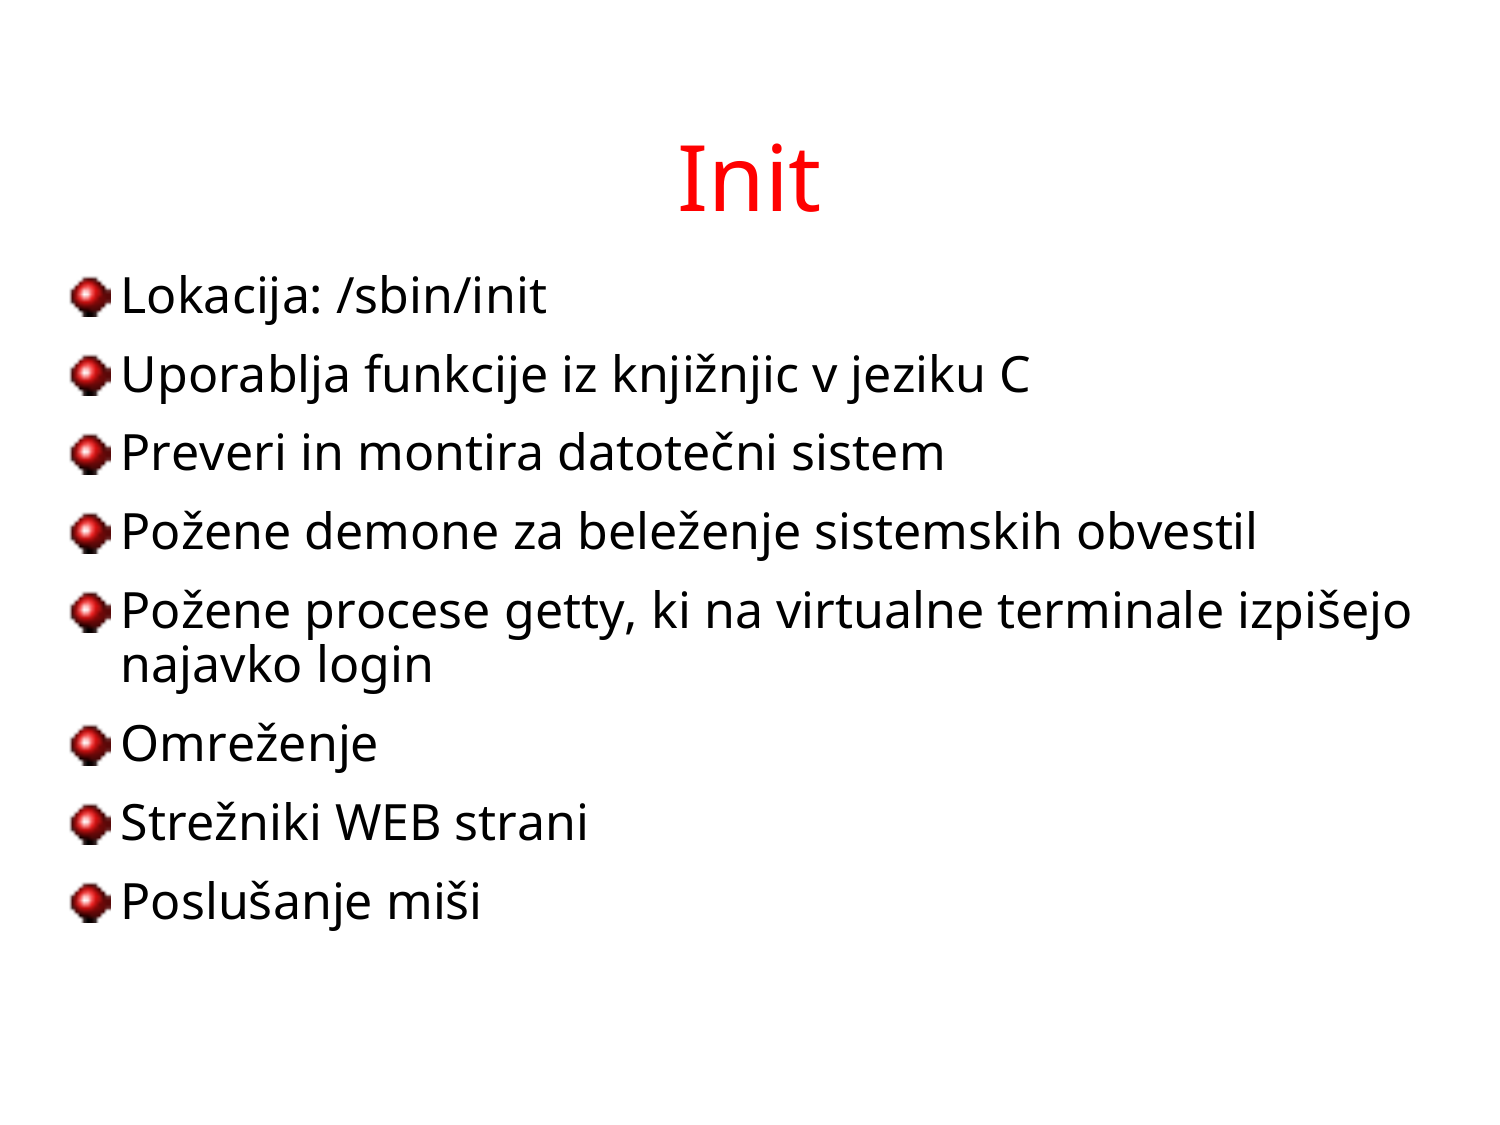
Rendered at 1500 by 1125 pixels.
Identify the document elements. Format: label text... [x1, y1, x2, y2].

title Init [49, 112, 1451, 238]
list Lokacija: /sbin/init Uporablja funkcije iz knjižnjic v jeziku C Preveri in montira datotečni sistem Požene demone za beleženje sistemskih obvestil Požene procese getty, ki na virtualne terminale izpišejo najavko login Omreženje Strežniki WEB strani Poslušanje miši [49, 262, 1451, 1001]
